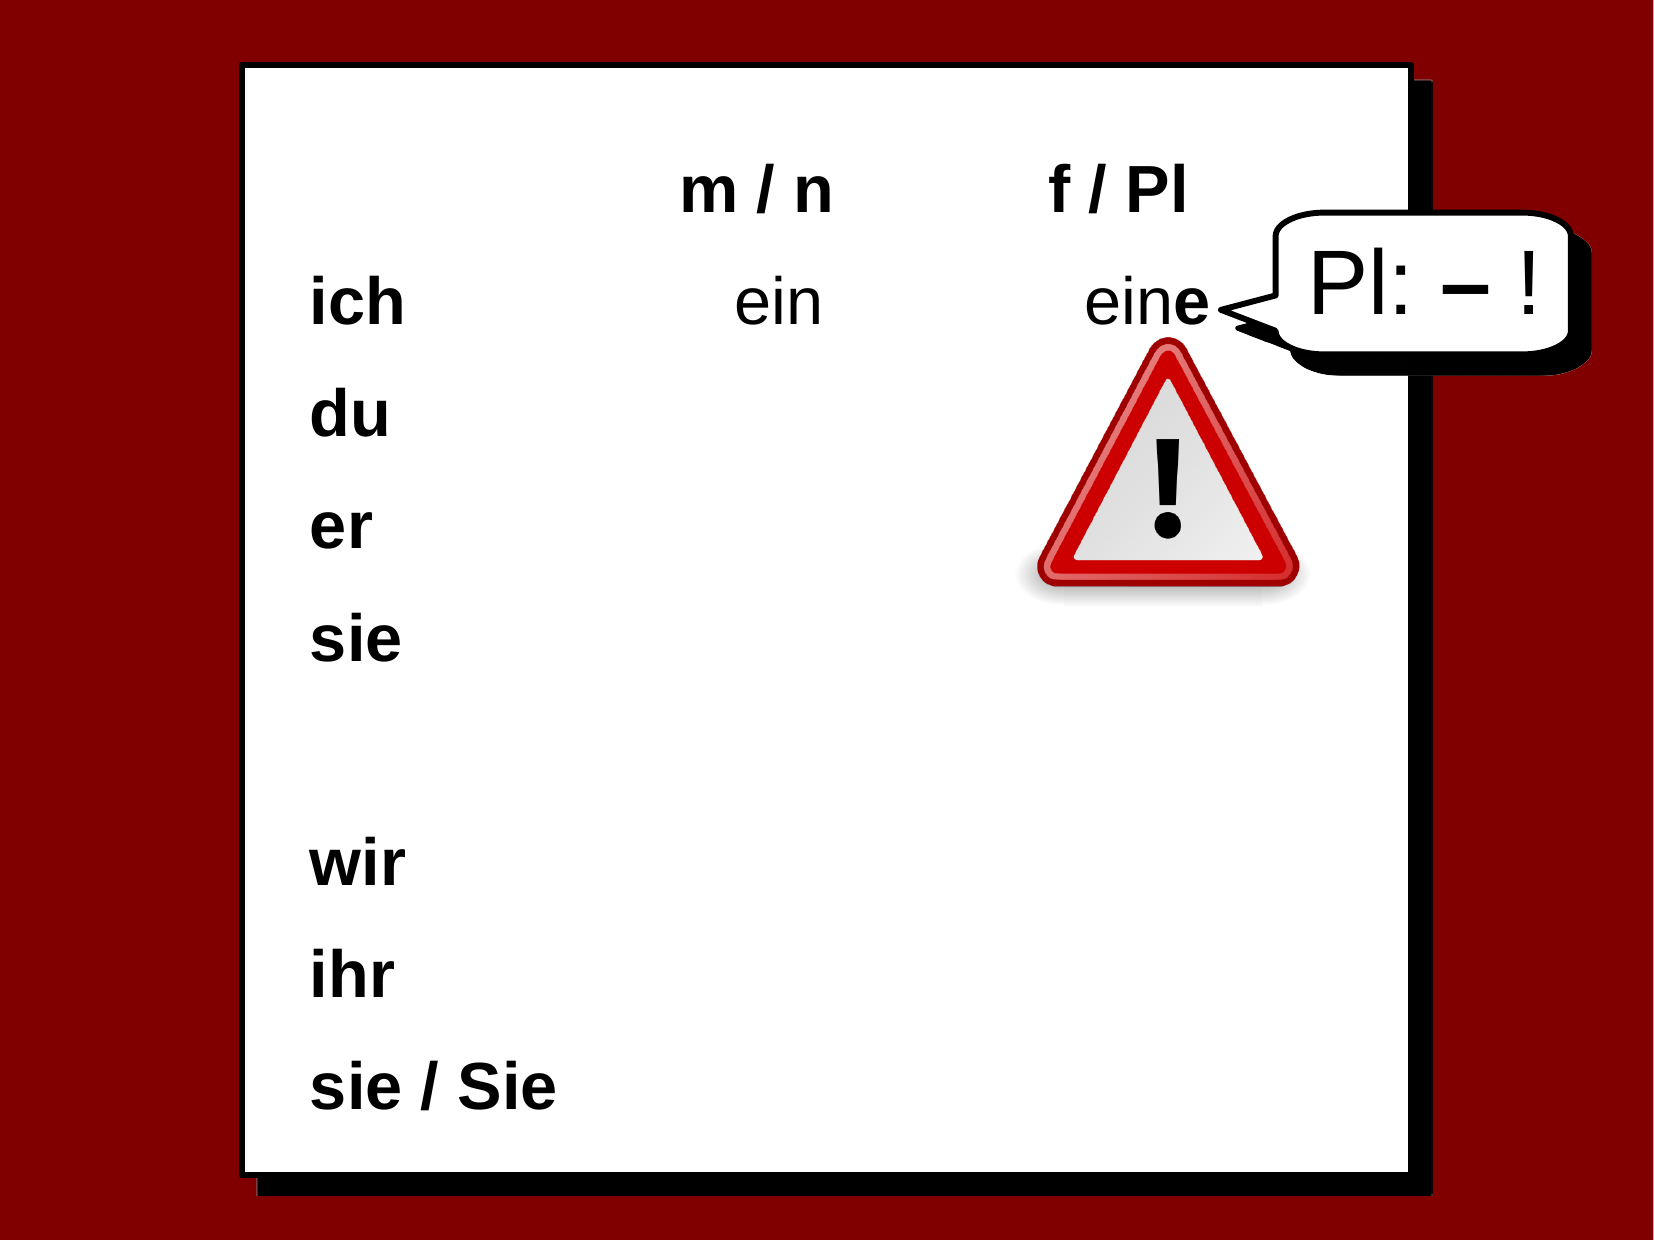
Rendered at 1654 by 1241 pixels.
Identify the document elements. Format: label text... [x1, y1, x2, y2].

text_box [242, 64, 1564, 1176]
text_box Pl: – ! [1292, 224, 1565, 347]
picture [1014, 337, 1311, 607]
text_box m / n f / Pl ich ein eine du er sie wir ihr sie / Sie [295, 107, 1382, 1133]
text_box [1565, 225, 1571, 342]
